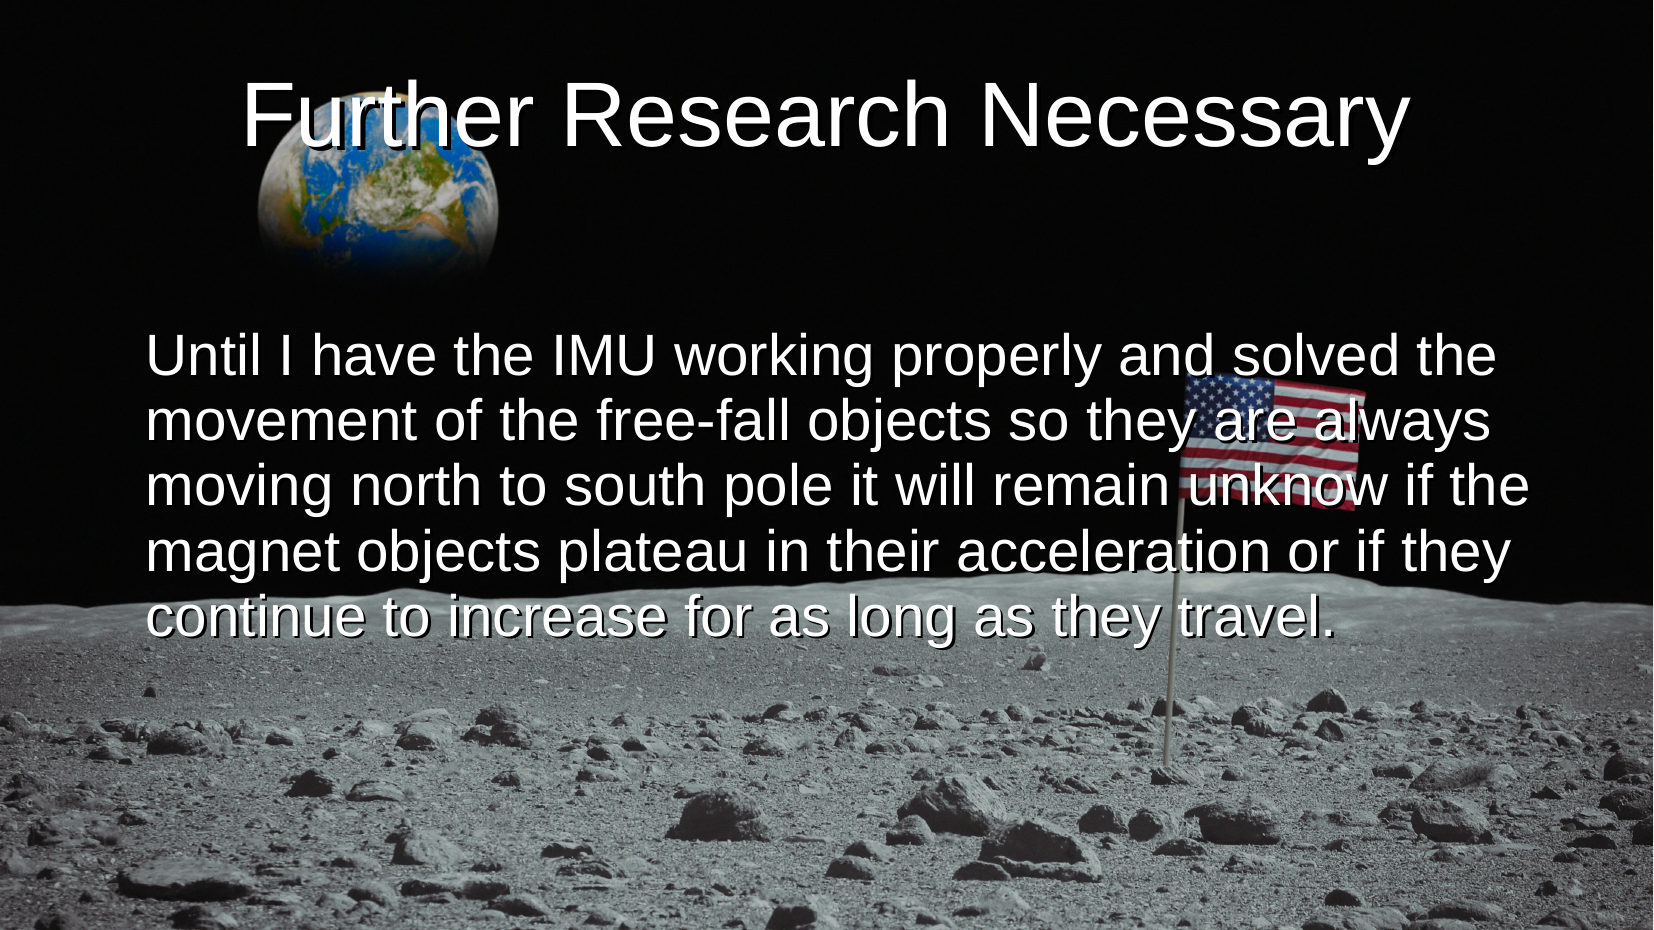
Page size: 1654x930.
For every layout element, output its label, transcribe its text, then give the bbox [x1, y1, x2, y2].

title Further Research Necessary [82, 37, 1571, 193]
picture [0, 0, 1654, 930]
list Until I have the IMU working properly and solved the movement of the free-fall objects so they are always moving north to south pole it will remain unknow if the magnet objects plateau in their acceleration or if they continue to increase for as long as they travel. [75, 323, 1563, 863]
